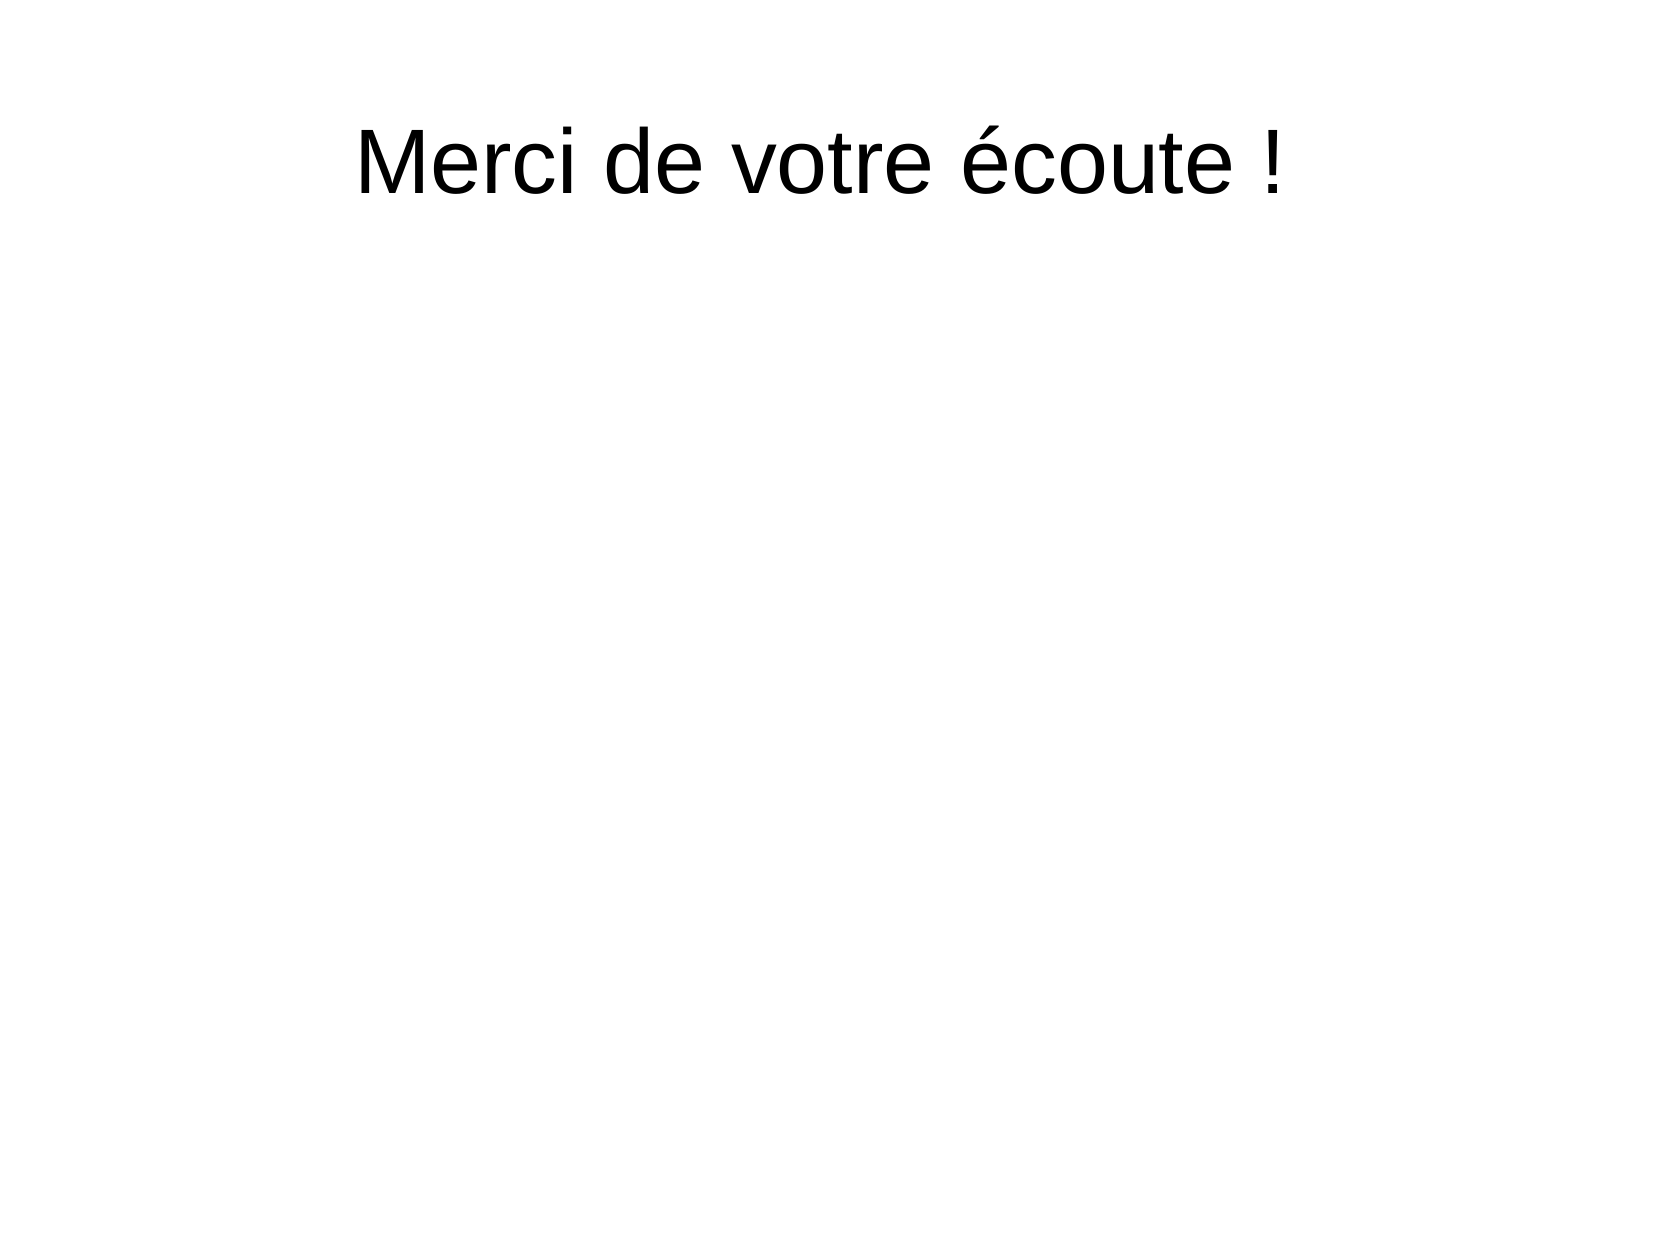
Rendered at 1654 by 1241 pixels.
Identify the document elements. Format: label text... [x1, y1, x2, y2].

title Merci de votre écoute ! [76, 58, 1565, 266]
